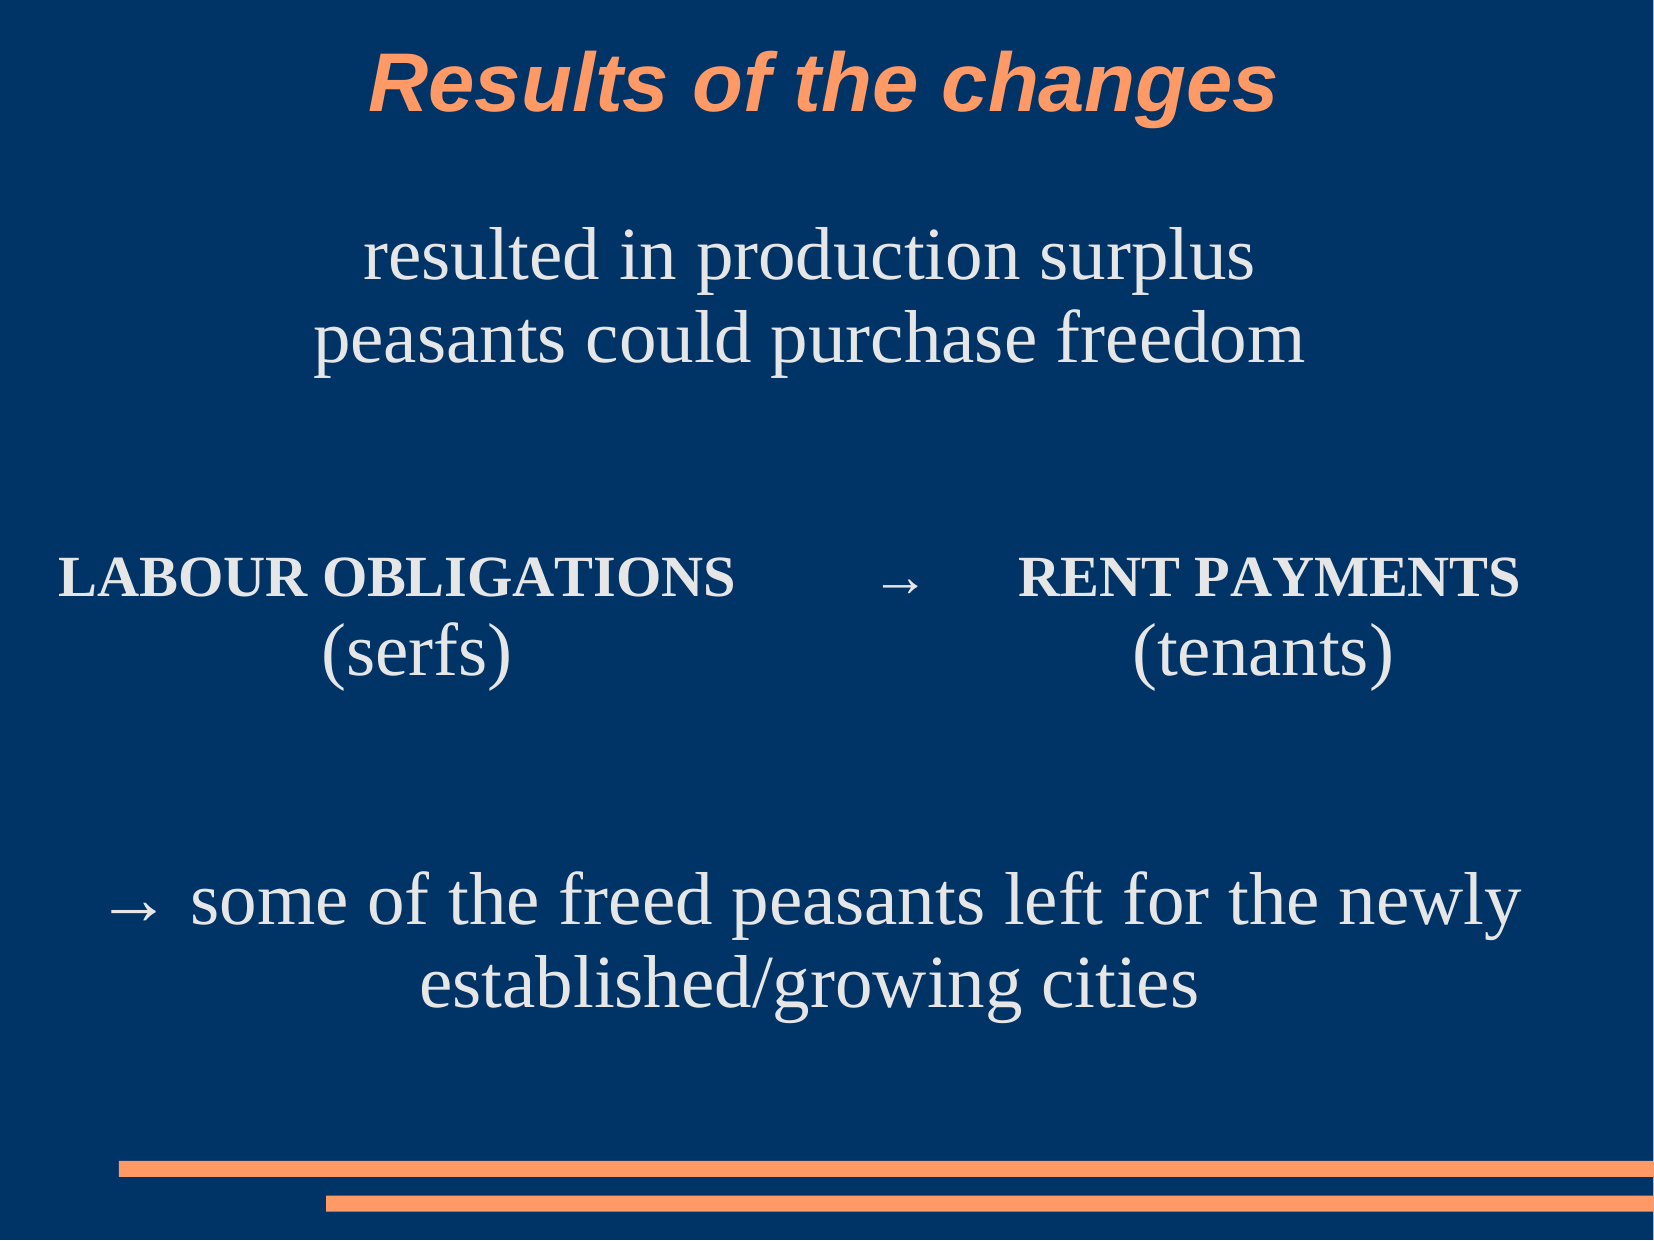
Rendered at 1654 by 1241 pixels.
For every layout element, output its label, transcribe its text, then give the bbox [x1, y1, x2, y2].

list resulted in production surplus peasants could purchase freedom LABOUR OBLIGATIONS → RENT PAYMENTS (serfs) (tenants) → some of the freed peasants left for the newly established/growing cities [59, 212, 1561, 1109]
title Results of the changes [118, 10, 1531, 154]
